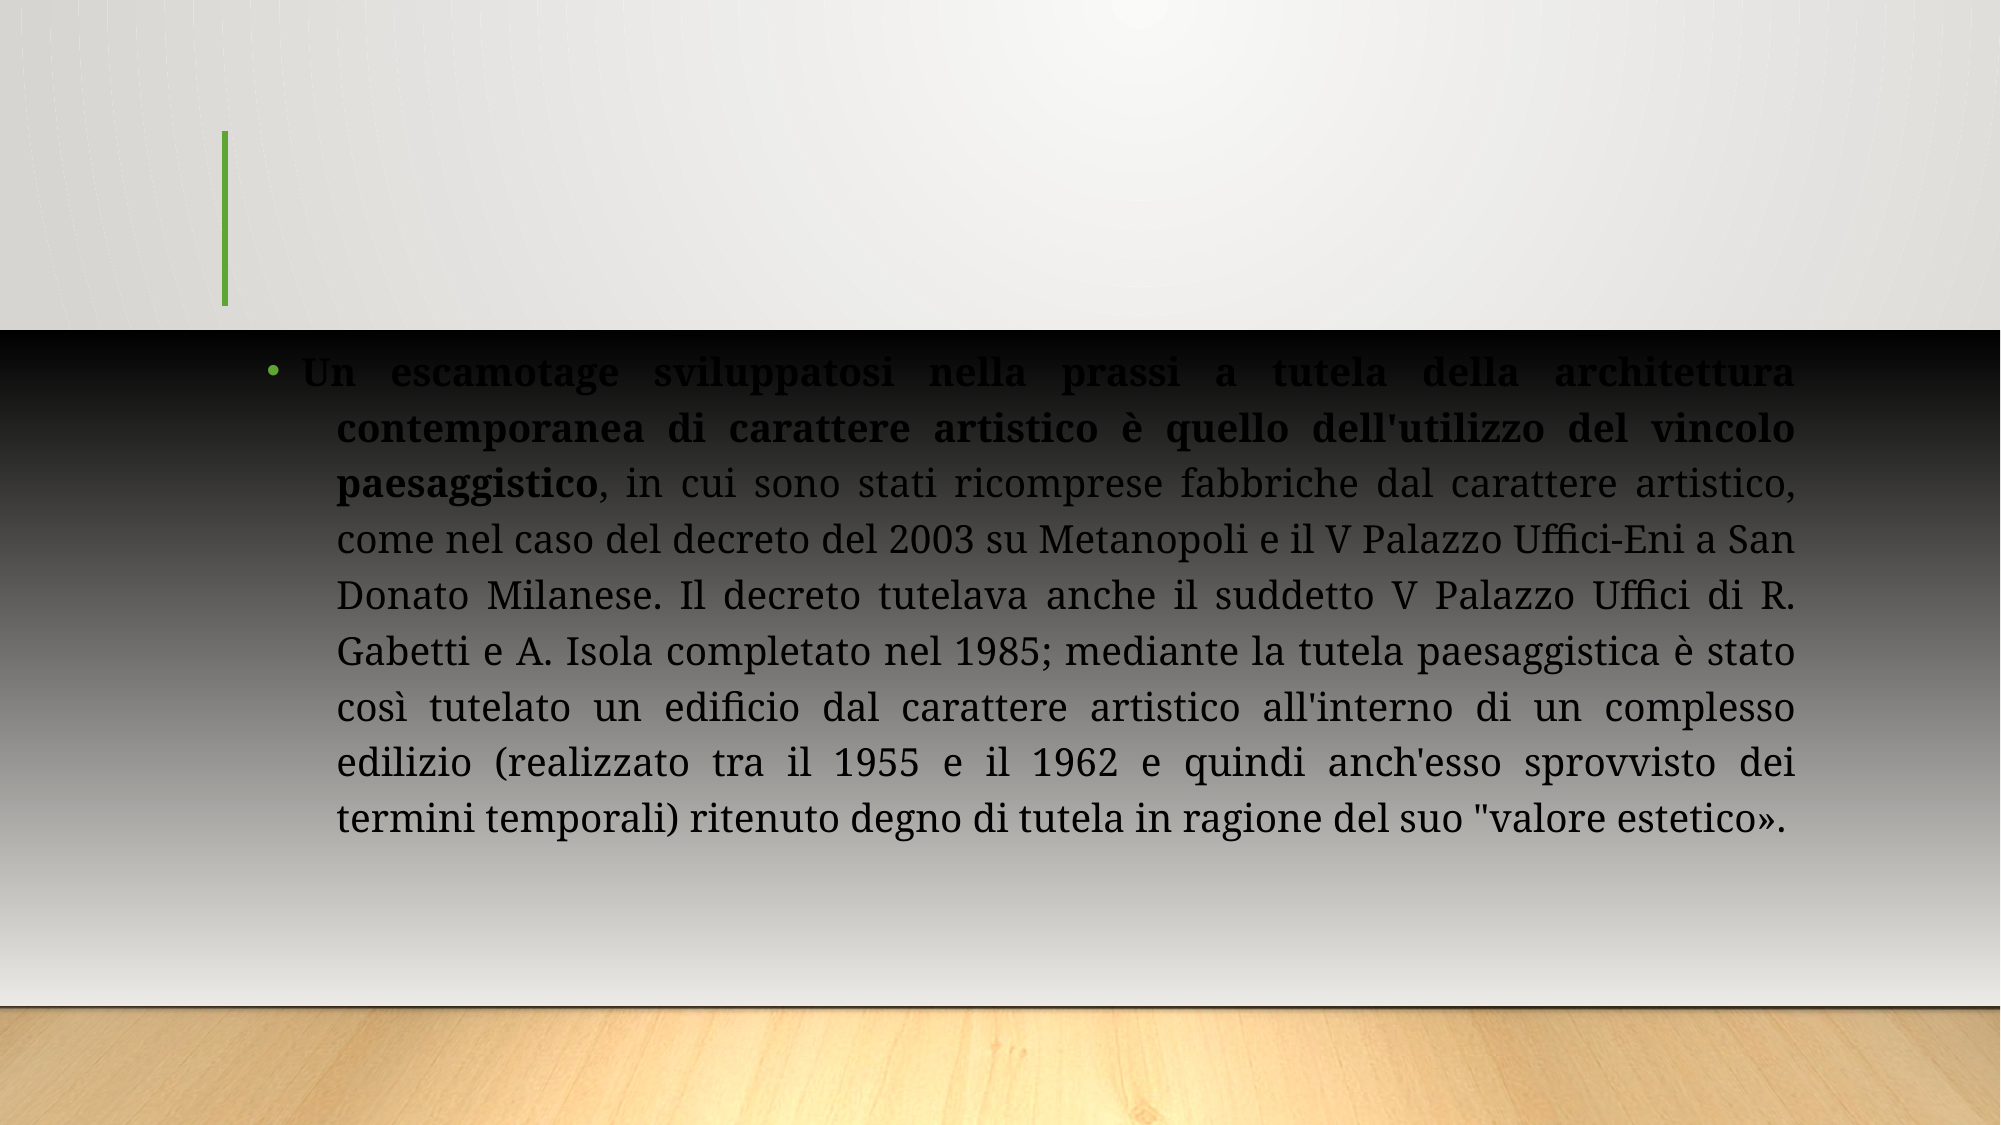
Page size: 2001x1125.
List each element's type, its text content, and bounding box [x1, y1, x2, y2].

list Un escamotage sviluppatosi nella prassi a tutela della architettura contemporanea di carattere artistico è quello dell'utilizzo del vincolo paesaggistico, in cui sono stati ricomprese fabbriche dal carattere artistico, come nel caso del decreto del 2003 su Metanopoli e il V Palazzo Uffici-Eni a San Donato Milanese. Il decreto tutelava anche il suddetto V Palazzo Uffici di R. Gabetti e A. Isola completato nel 1985; mediante la tutela paesaggistica è stato così tutelato un edificio dal carattere artistico all'interno di un complesso edilizio (realizzato tra il 1955 e il 1962 e quindi anch'esso sprovvisto dei termini temporali) ritenuto degno di tutela in ragione del suo "valore estetico». [251, 330, 1814, 897]
